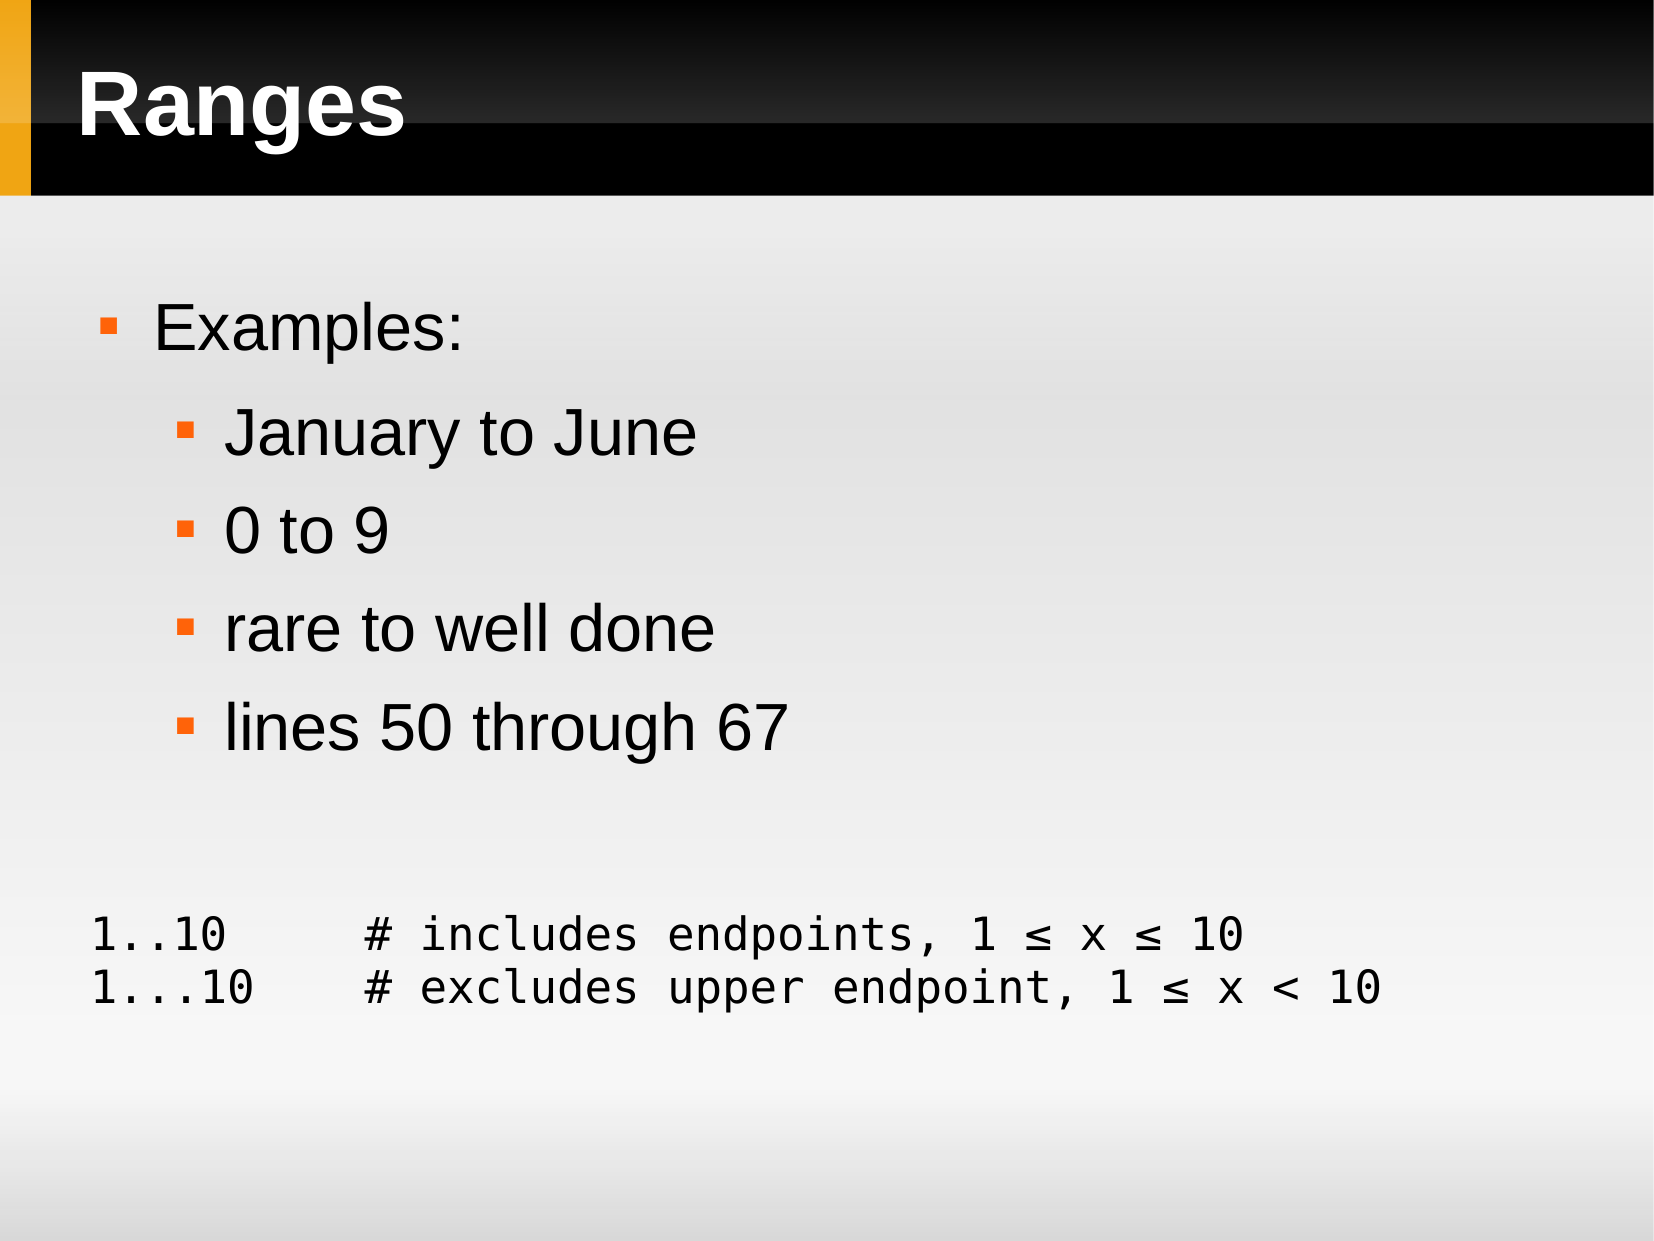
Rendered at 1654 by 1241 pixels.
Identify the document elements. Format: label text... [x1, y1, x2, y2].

text_box 1..10 # includes endpoints, 1 ≤ x ≤ 10 1...10 # excludes upper endpoint, 1 ≤ x < 10 [75, 900, 1501, 1022]
title Ranges [76, 7, 1565, 200]
list Examples: January to June 0 to 9 rare to well done lines 50 through 67 [82, 290, 1571, 1094]
picture [0, 0, 1654, 1241]
